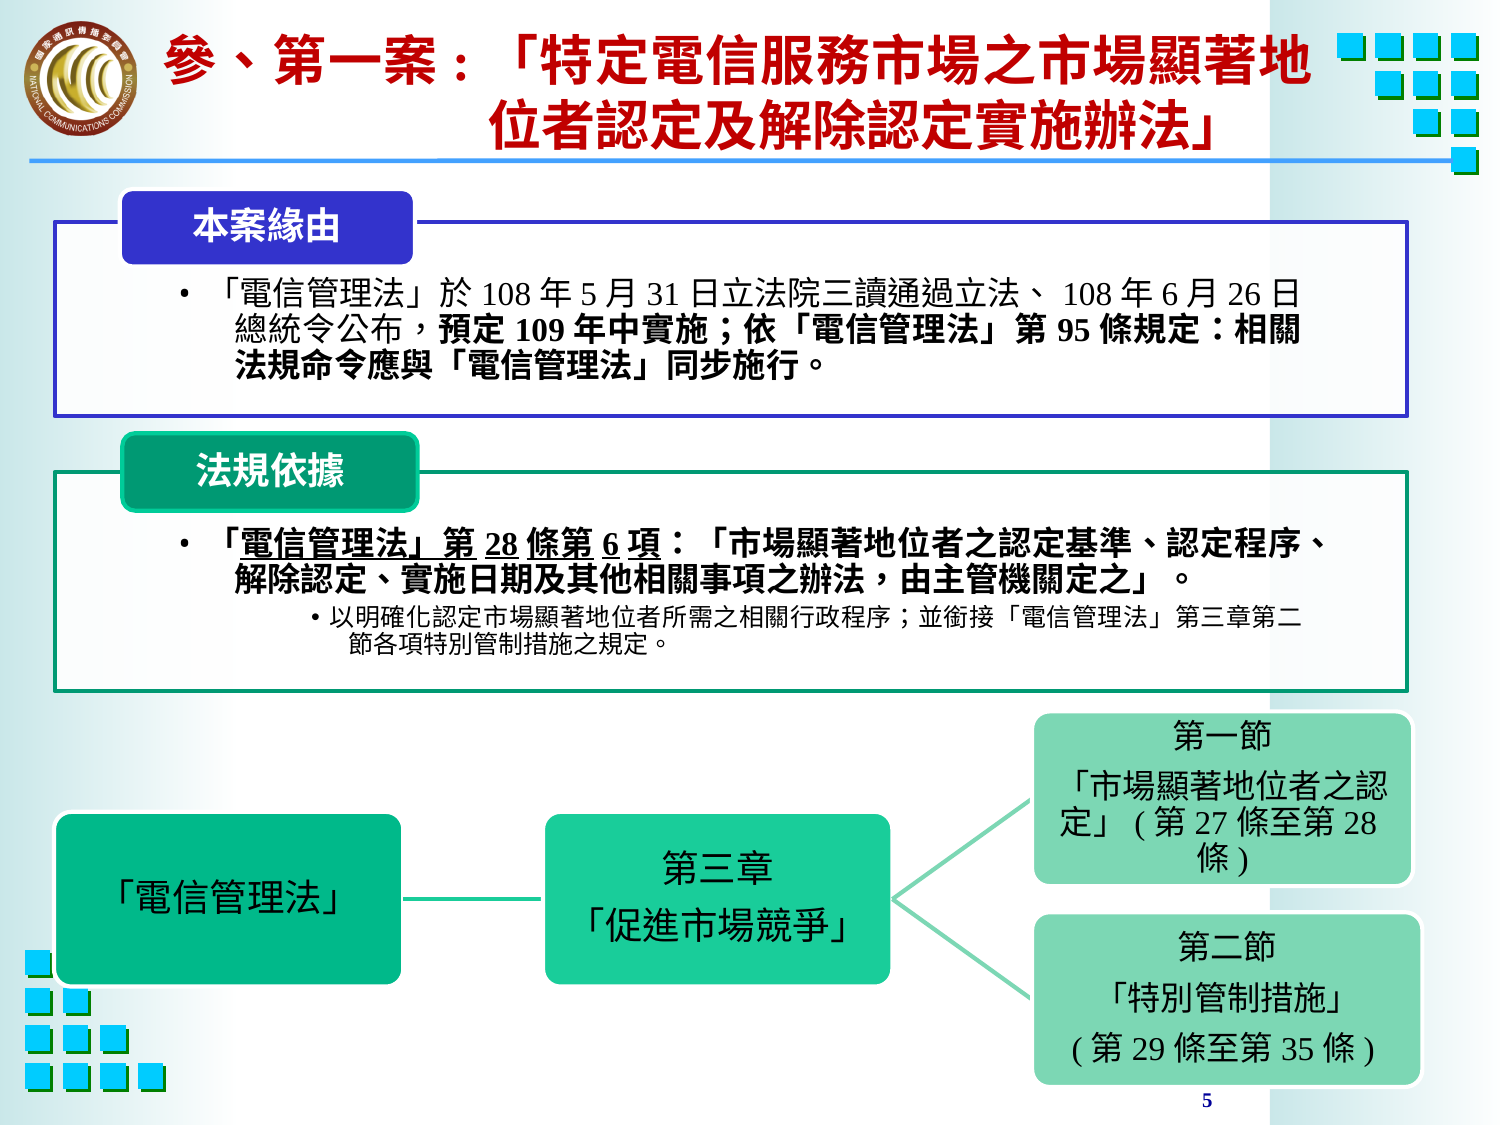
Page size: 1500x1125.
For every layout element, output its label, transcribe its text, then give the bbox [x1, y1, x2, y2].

title 參、第一案:「特定電信服務市場之市場顯著地位者認定及解除認定實施辦法」 [147, 19, 1329, 161]
text_box 第一節 「市場顯著地位者之認定」(第27條至第28條) [1032, 711, 1414, 887]
text_box 「電信管理法」於108年5月31日立法院三讀通過立法、108年6月26日總統令公布，預定109年中實施；依「電信管理法」第95條規定：相關法規命令應與「電信管理法」同步施行。 [54, 221, 1408, 417]
text_box 第三章 「促進市場競爭」 [543, 811, 893, 987]
text_box 第二節 「特別管制措施」 (第29條至第35條) [1032, 912, 1423, 1087]
text_box 法規依據 [122, 433, 418, 511]
text_box 「電信管理法」第28條第6項：「市場顯著地位者之認定基準、認定程序、解除認定、實施日期及其他相關事項之辦法，由主管機關定之」。 以明確化認定市場顯著地位者所需之相關行政程序；並銜接「電信管理法」第三章第二節各項特別管制措施之規定。 [54, 471, 1408, 692]
text_box 本案緣由 [119, 188, 416, 267]
text_box 「電信管理法」 [53, 811, 404, 987]
